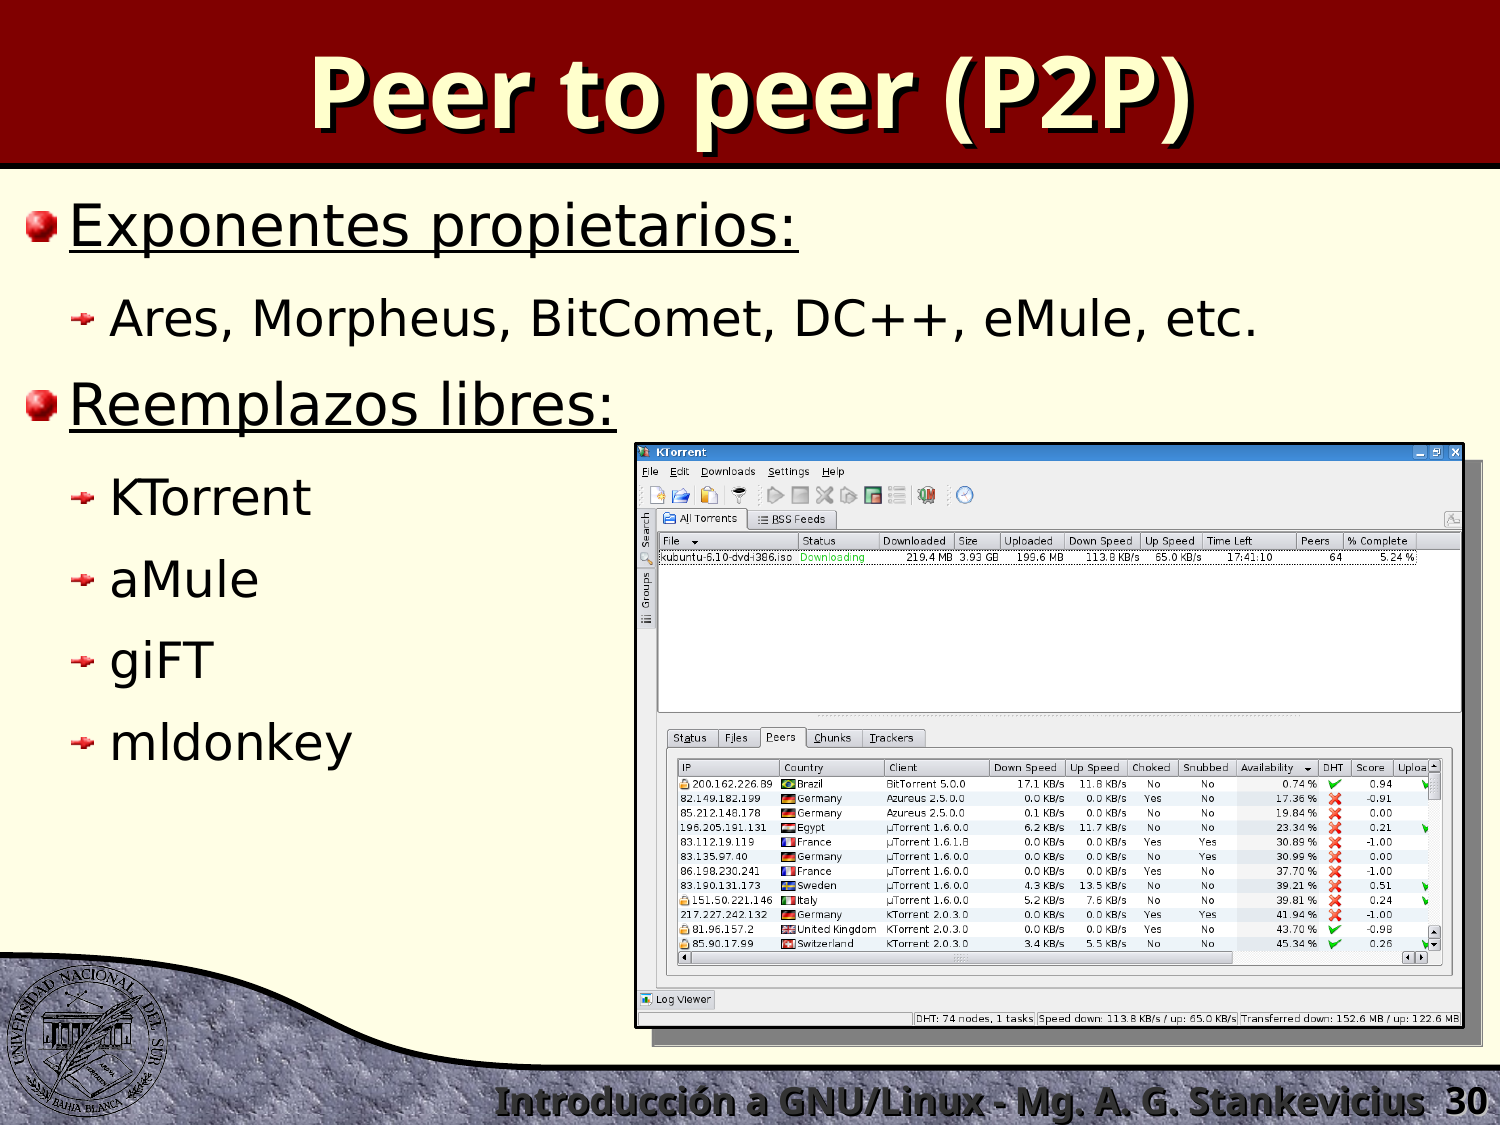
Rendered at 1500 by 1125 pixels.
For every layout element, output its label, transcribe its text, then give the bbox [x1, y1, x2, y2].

picture [0, 956, 1500, 1125]
picture [636, 444, 1463, 1026]
title Peer to peer (P2P) [15, 12, 1485, 153]
list Exponentes propietarios: Ares, Morpheus, BitComet, DC++, eMule, etc. Reemplazos libres: KTorrent aMule giFT mldonkey [11, 192, 1486, 935]
picture [1059, 1100, 1065, 1110]
